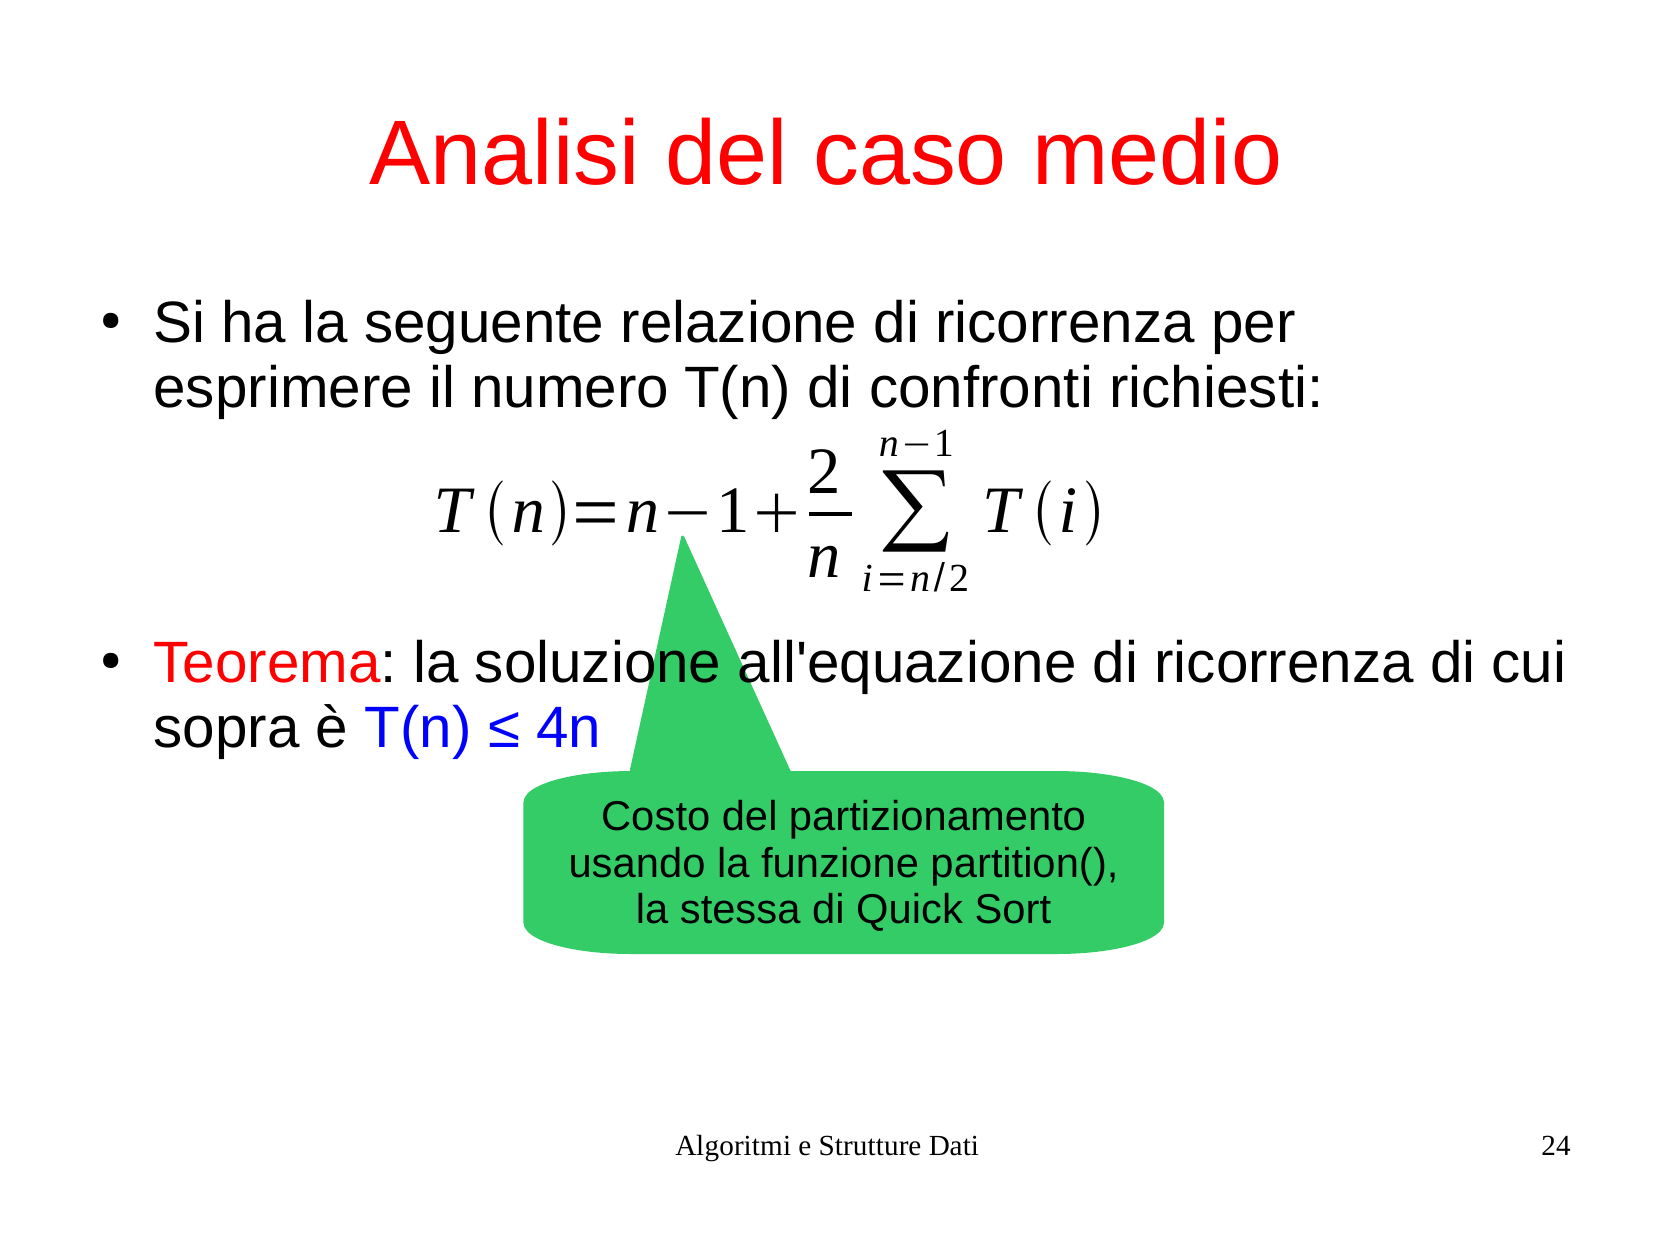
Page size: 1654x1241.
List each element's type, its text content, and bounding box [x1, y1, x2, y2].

list Si ha la seguente relazione di ricorrenza per esprimere il numero T(n) di confronti richiesti: Teorema: la soluzione all'equazione di ricorrenza di cui sopra è T(n) ≤ 4n [82, 290, 1571, 1109]
title Analisi del caso medio [82, 49, 1571, 257]
chart [427, 420, 1111, 601]
